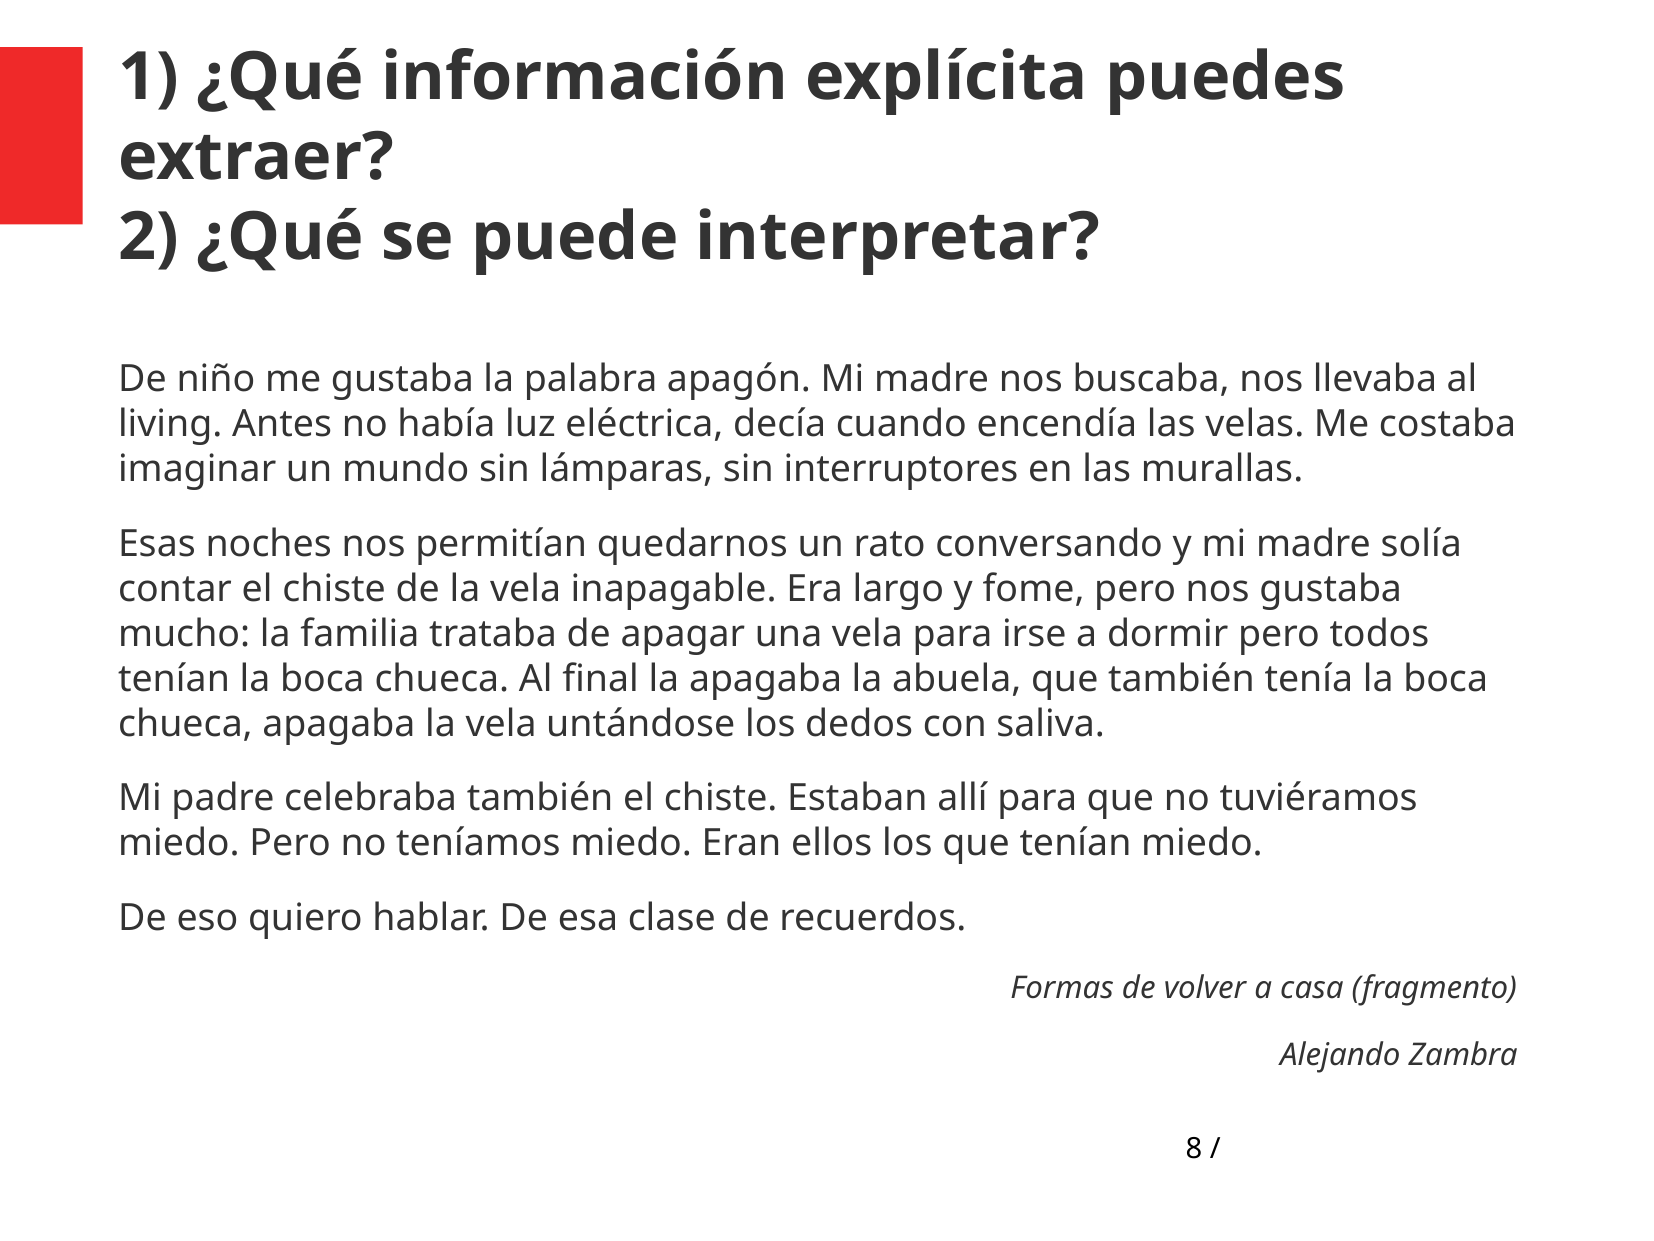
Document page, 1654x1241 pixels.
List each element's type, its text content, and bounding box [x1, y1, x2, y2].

list De niño me gustaba la palabra apagón. Mi madre nos buscaba, nos llevaba al living. Antes no había luz eléctrica, decía cuando encendía las velas. Me costaba imaginar un mundo sin lámparas, sin interruptores en las murallas. Esas noches nos permitían quedarnos un rato conversando y mi madre solía contar el chiste de la vela inapagable. Era largo y fome, pero nos gustaba mucho: la familia trataba de apagar una vela para irse a dormir pero todos tenían la boca chueca. Al final la apagaba la abuela, que también tenía la boca chueca, apagaba la vela untándose los dedos con saliva. Mi padre celebraba también el chiste. Estaban allí para que no tuviéramos miedo. Pero no teníamos miedo. Eran ellos los que tenían miedo. De eso quiero hablar. De esa clase de recuerdos. Formas de volver a casa (fragmento) Alejando Zambra [118, 354, 1536, 1074]
title 1) ¿Qué información explícita puedes extraer? 2) ¿Qué se puede interpretar? [118, 16, 1571, 290]
text_box / [1185, 1129, 1571, 1216]
